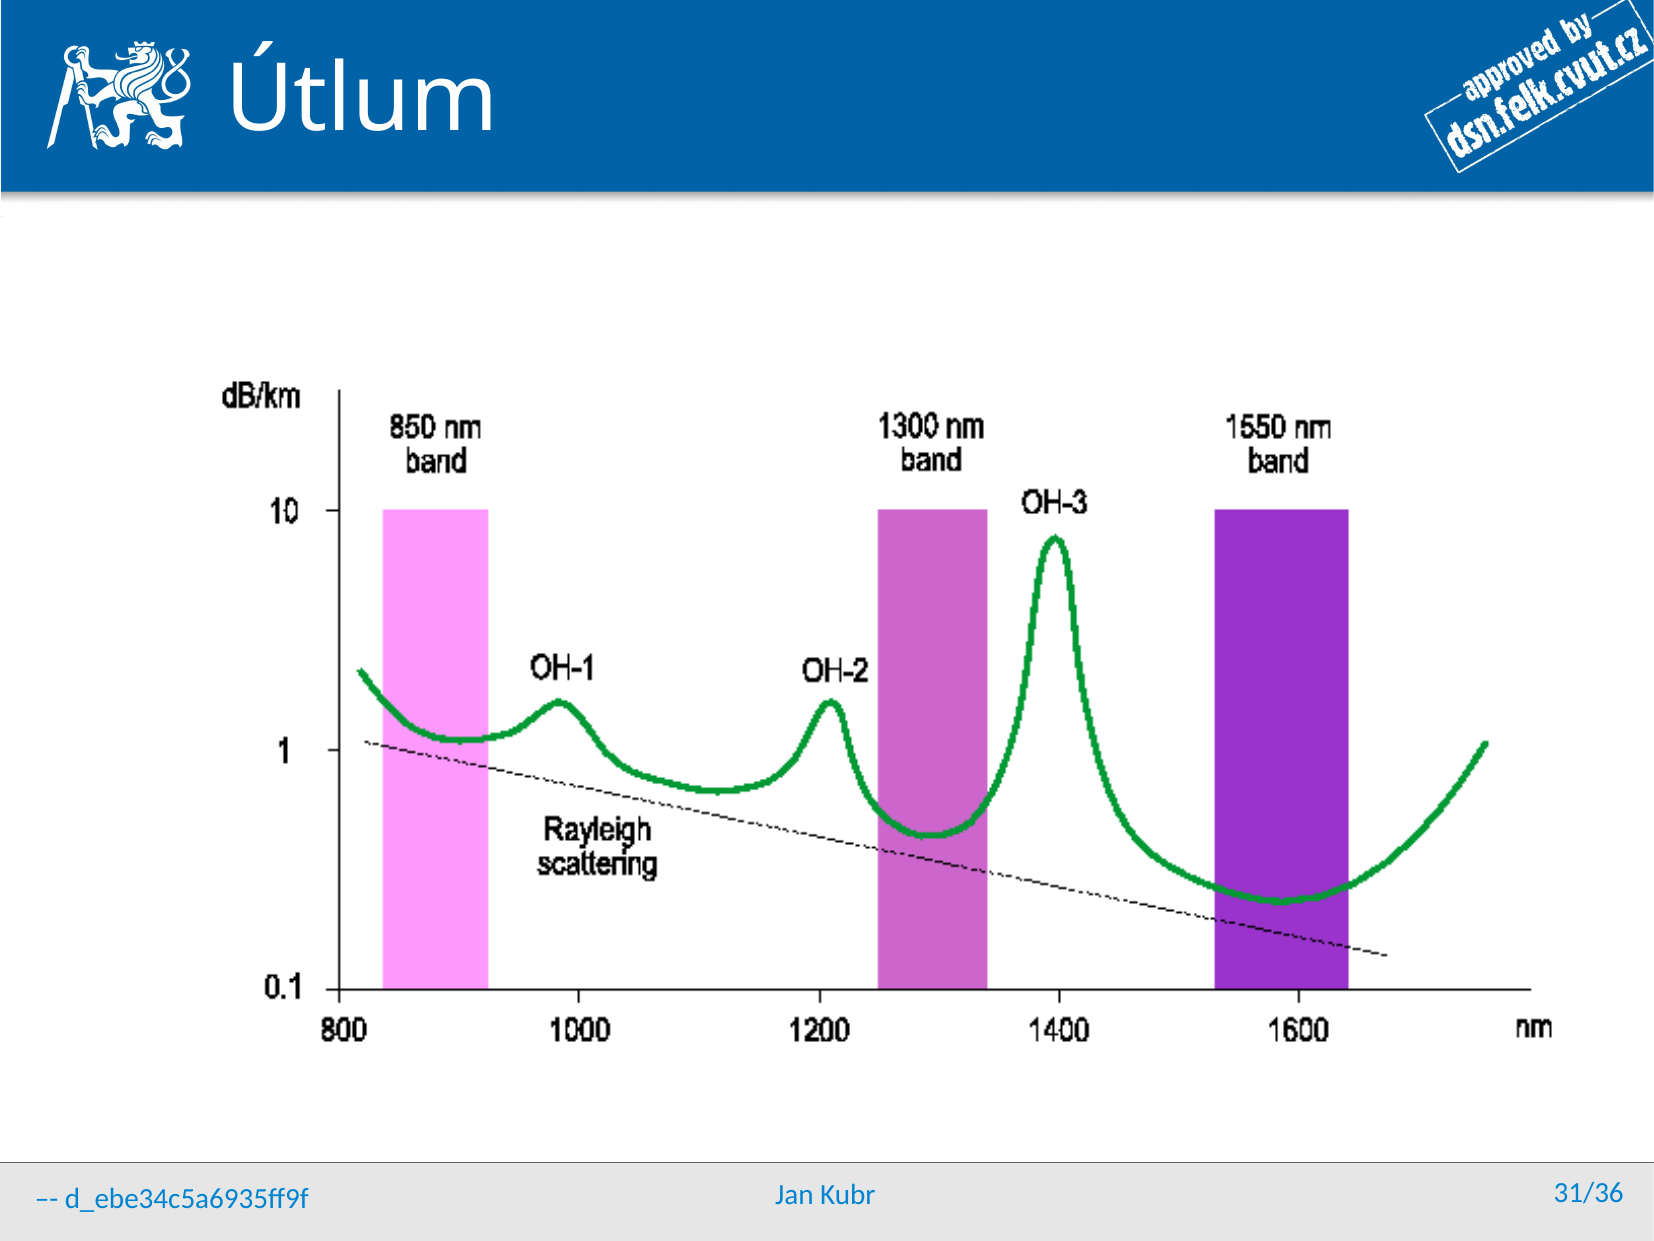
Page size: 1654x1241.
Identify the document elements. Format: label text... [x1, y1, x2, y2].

picture [1, 0, 1654, 217]
picture [219, 380, 1554, 1046]
title Útlum [225, 0, 1426, 188]
